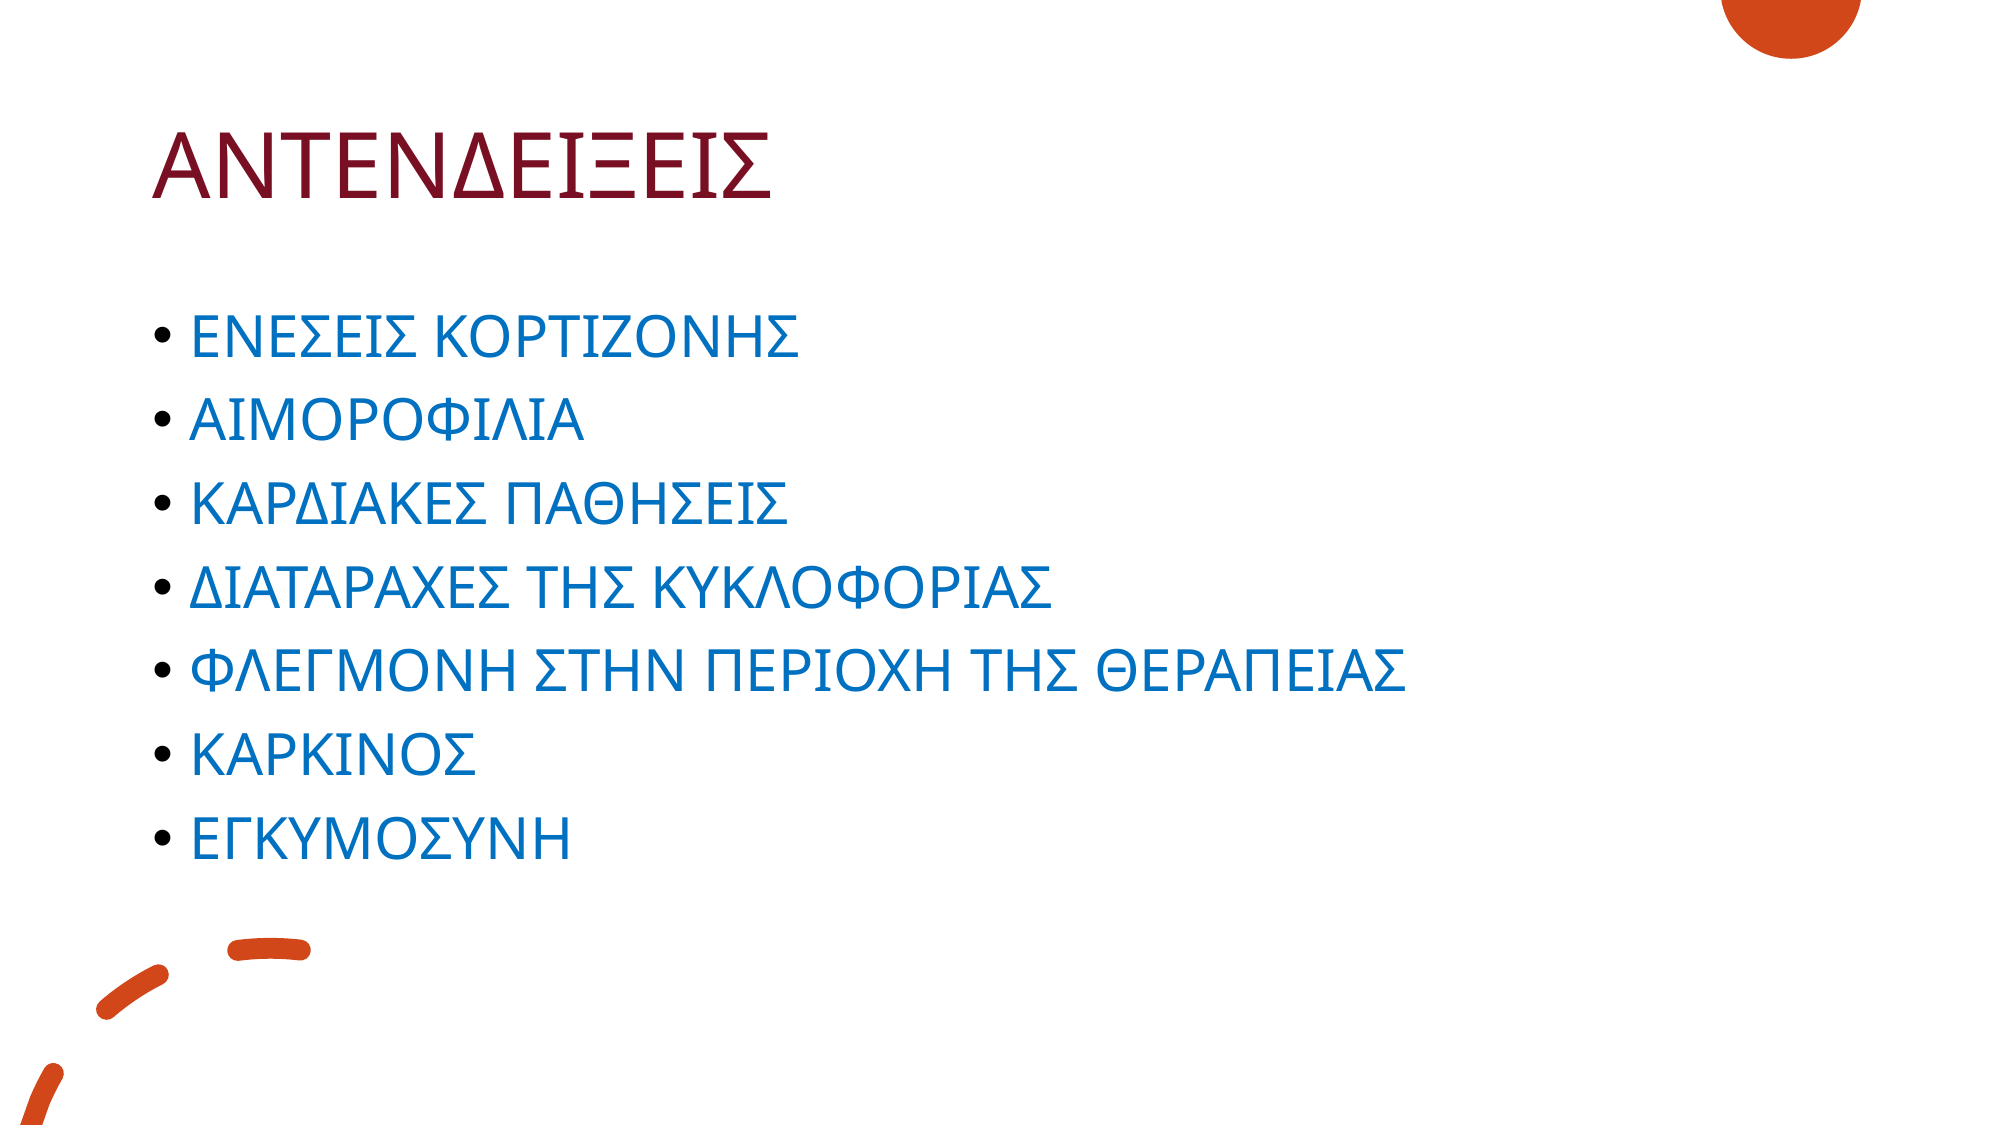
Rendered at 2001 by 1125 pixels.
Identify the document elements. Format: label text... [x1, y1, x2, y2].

title ΑΝΤΕΝΔΕΙΞΕΙΣ [137, 59, 1108, 278]
list ΕΝΕΣΕΙΣ ΚΟΡΤΙΖΟΝΗΣ ΑΙΜΟΡΟΦΙΛΙΑ ΚΑΡΔΙΑΚΕΣ ΠΑΘΗΣΕΙΣ ΔΙΑΤΑΡΑΧΕΣ ΤΗΣ ΚΥΚΛΟΦΟΡΙΑΣ ΦΛΕΓΜΟΝΗ ΣΤΗΝ ΠΕΡΙΟΧΗ ΤΗΣ ΘΕΡΑΠΕΙΑΣ ΚΑΡΚΙΝΟΣ ΕΓΚΥΜΟΣΥΝΗ [137, 299, 1863, 933]
